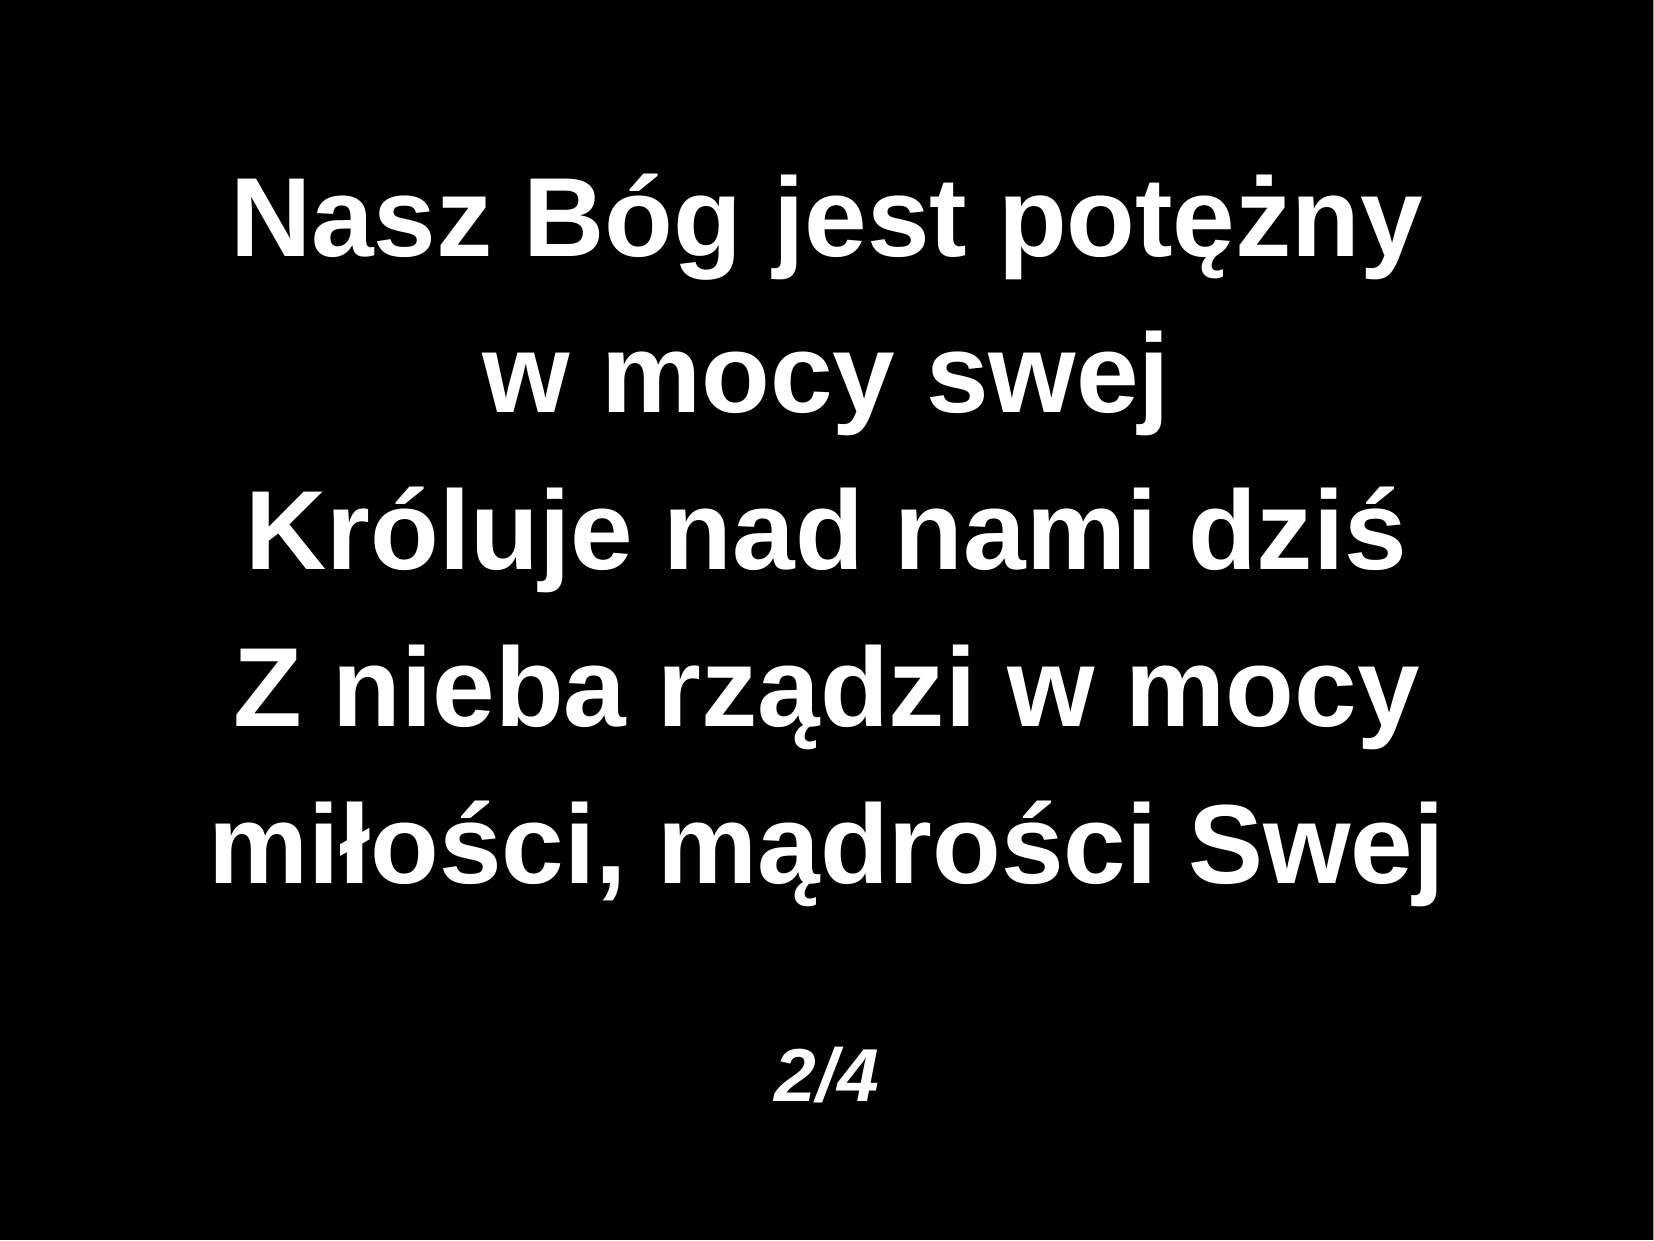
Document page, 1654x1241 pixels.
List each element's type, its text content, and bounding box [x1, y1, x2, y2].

subtitle Nasz Bóg jest potężny w mocy swej Króluje nad nami dziś Z nieba rządzi w mocy miłości, mądrości Swej 2/4 [0, 0, 1654, 1241]
